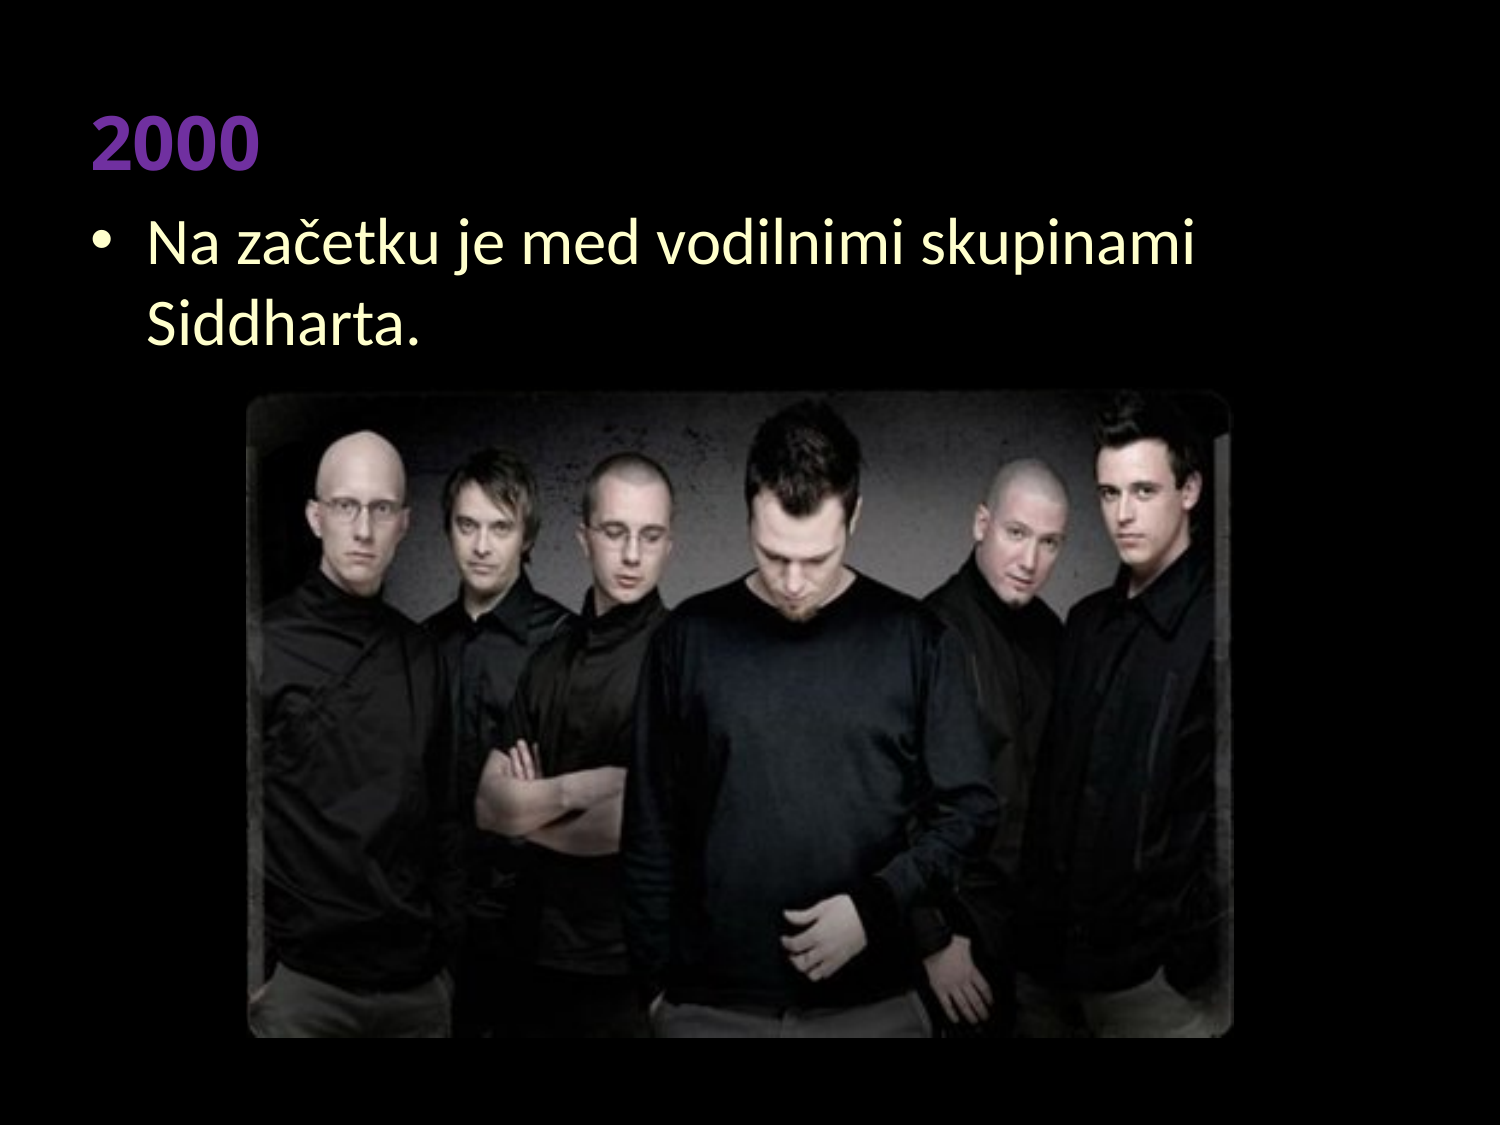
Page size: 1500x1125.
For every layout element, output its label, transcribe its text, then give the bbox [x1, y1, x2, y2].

picture [246, 387, 1234, 1038]
list 2000 Na začetku je med vodilnimi skupinami Siddharta. [75, 87, 1425, 1050]
